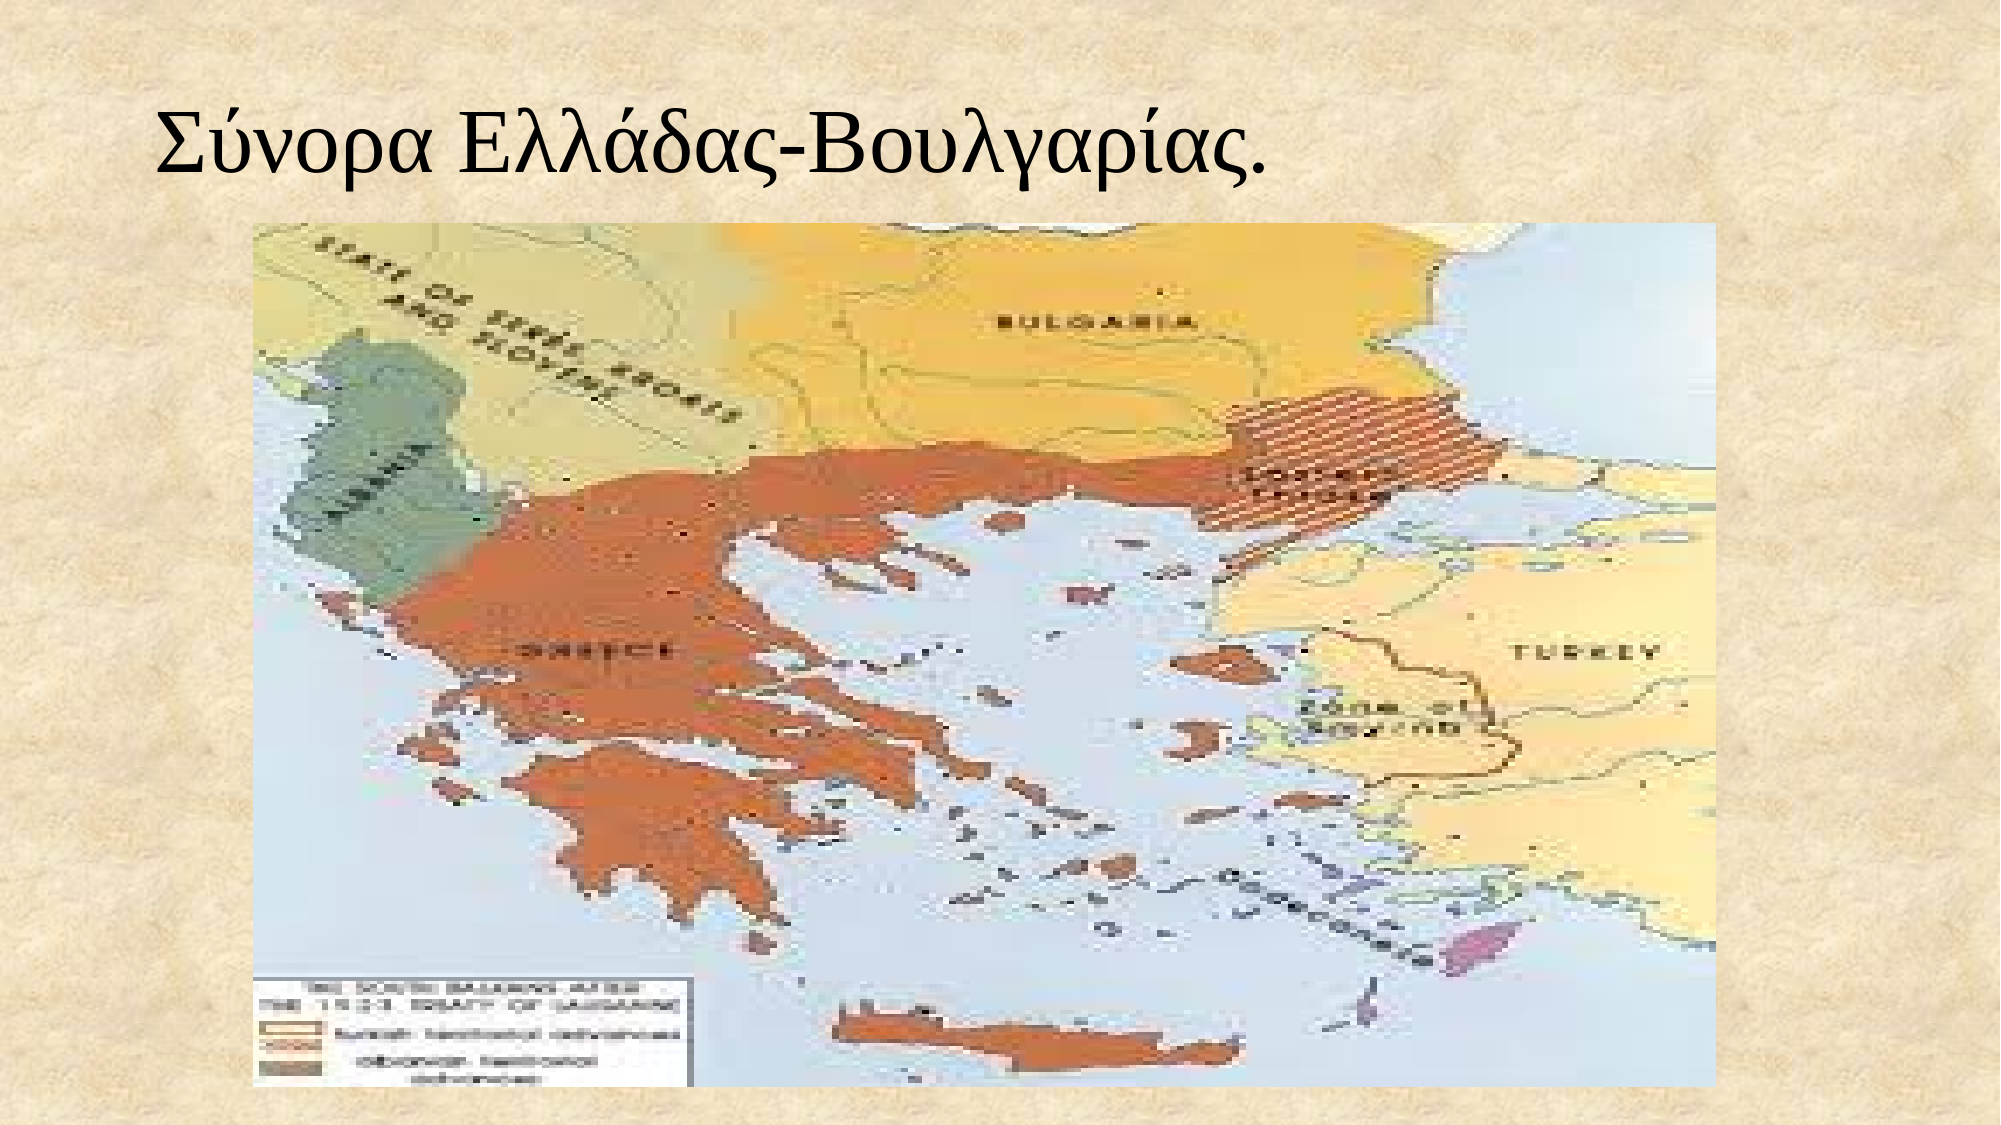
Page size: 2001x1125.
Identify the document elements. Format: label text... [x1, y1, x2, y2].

picture [253, 223, 1716, 1087]
title Σύνορα Ελλάδας-Βουλγαρίας. [139, 34, 1865, 252]
